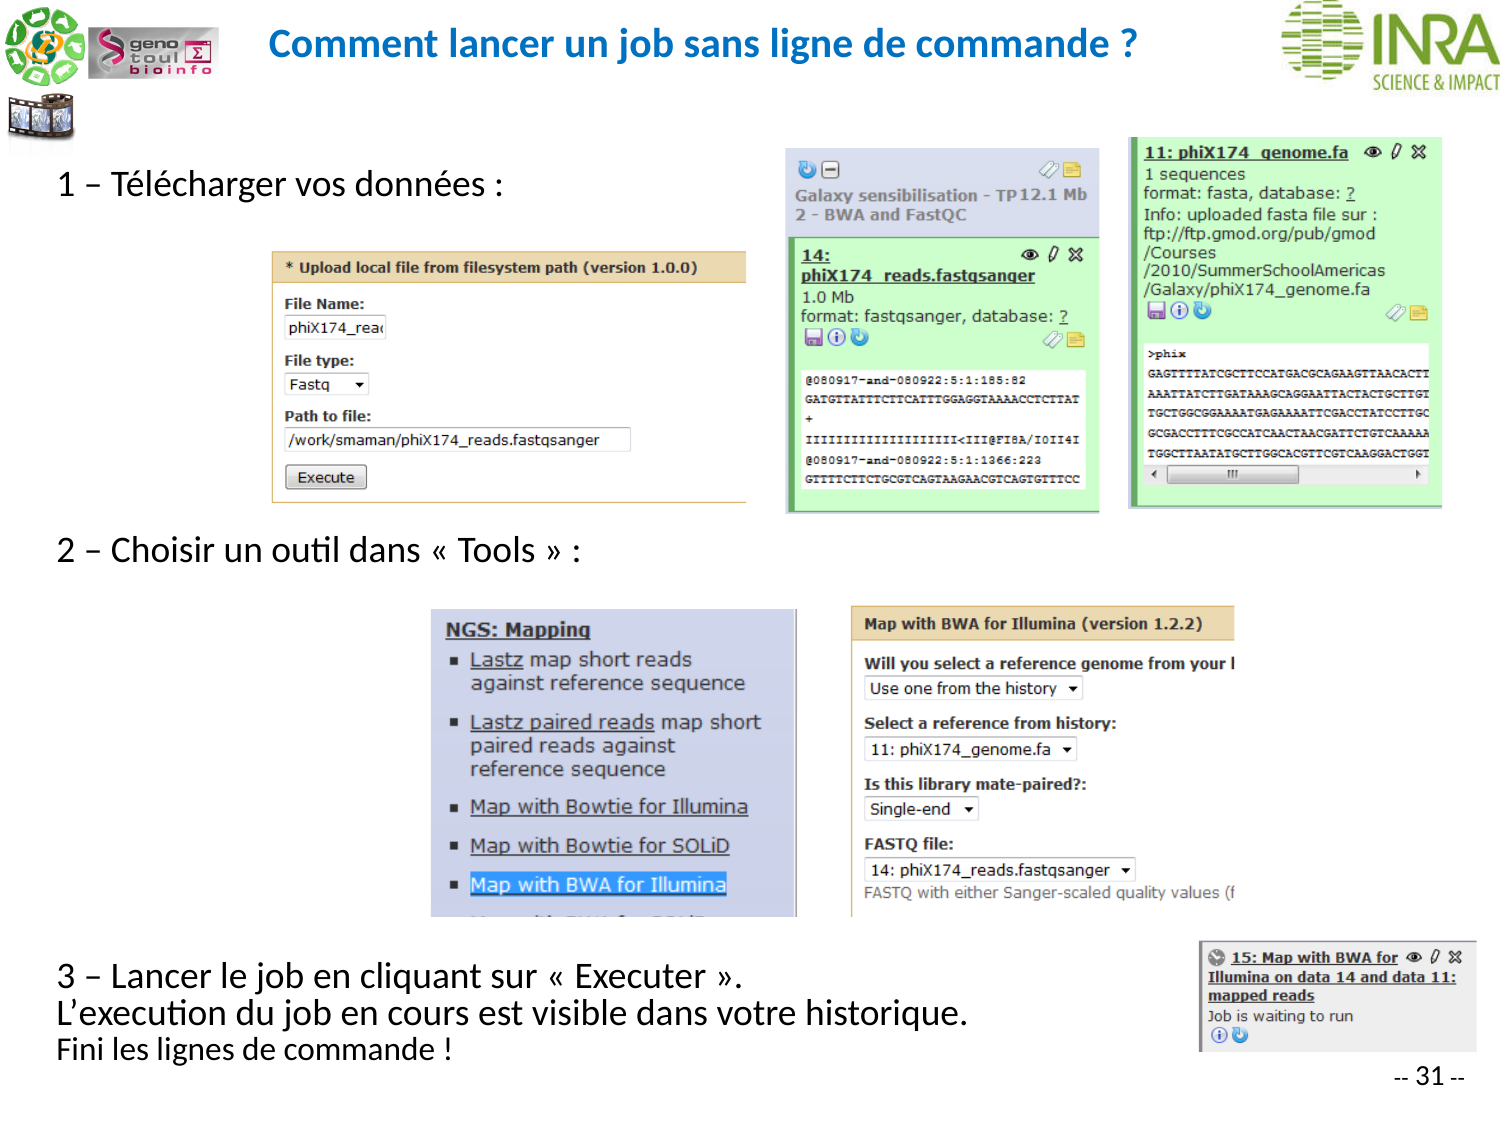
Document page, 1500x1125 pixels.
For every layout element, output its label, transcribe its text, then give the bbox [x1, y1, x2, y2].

picture [5, 7, 85, 86]
picture [1281, 0, 1500, 110]
picture [5, 89, 77, 161]
text_box 3 – Lancer le job en cliquant sur « Executer ». L’execution du job en cours est visible dans votre historique. Fini les lignes de commande ! [41, 952, 1206, 1125]
picture [844, 597, 1235, 917]
picture [430, 609, 798, 917]
text_box Comment lancer un job sans ligne de commande ? [253, 19, 1270, 132]
picture [1198, 940, 1477, 1052]
text_box 2 – Choisir un outil dans « Tools » : [41, 527, 827, 589]
text_box 1 – Télécharger vos données : [41, 160, 749, 223]
picture [265, 243, 747, 512]
picture [785, 148, 1100, 514]
picture [1128, 137, 1443, 509]
picture [88, 27, 219, 79]
